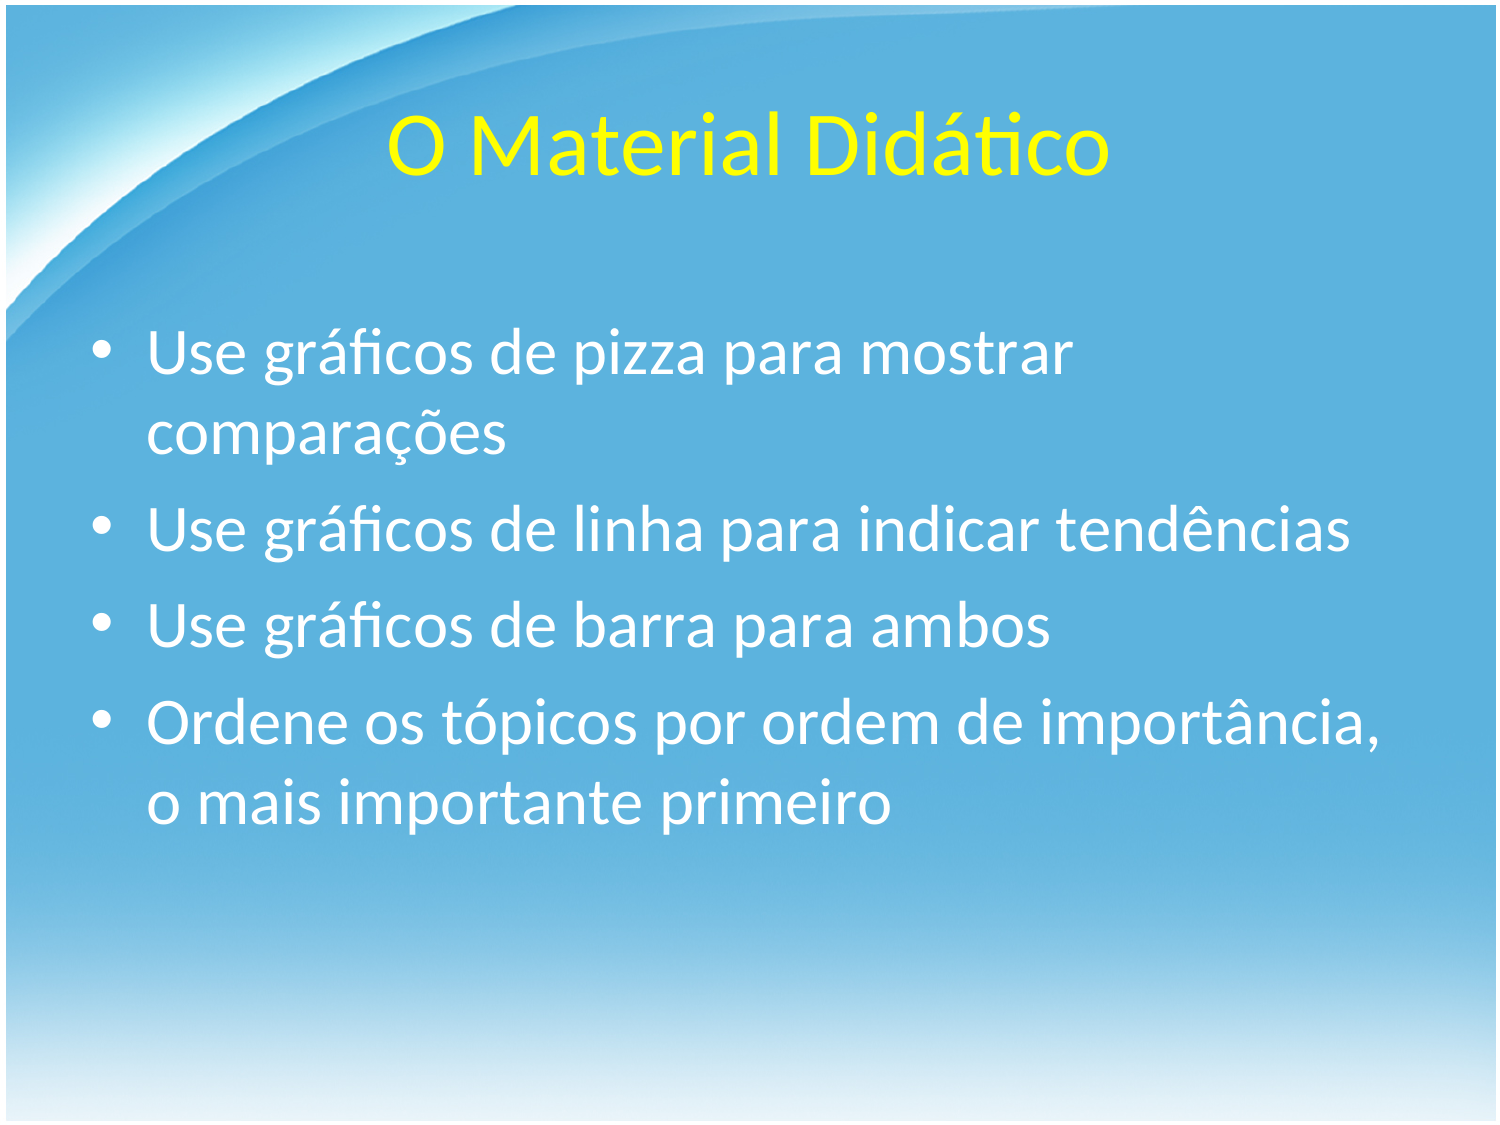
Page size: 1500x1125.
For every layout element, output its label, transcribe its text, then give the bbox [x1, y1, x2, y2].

text_box Use gráficos de pizza para mostrar comparações Use gráficos de linha para indicar tendências Use gráficos de barra para ambos Ordene os tópicos por ordem de importância, o mais importante primeiro [75, 300, 1426, 1043]
picture [0, 0, 1500, 1125]
title O Material Didático [75, 21, 1425, 257]
